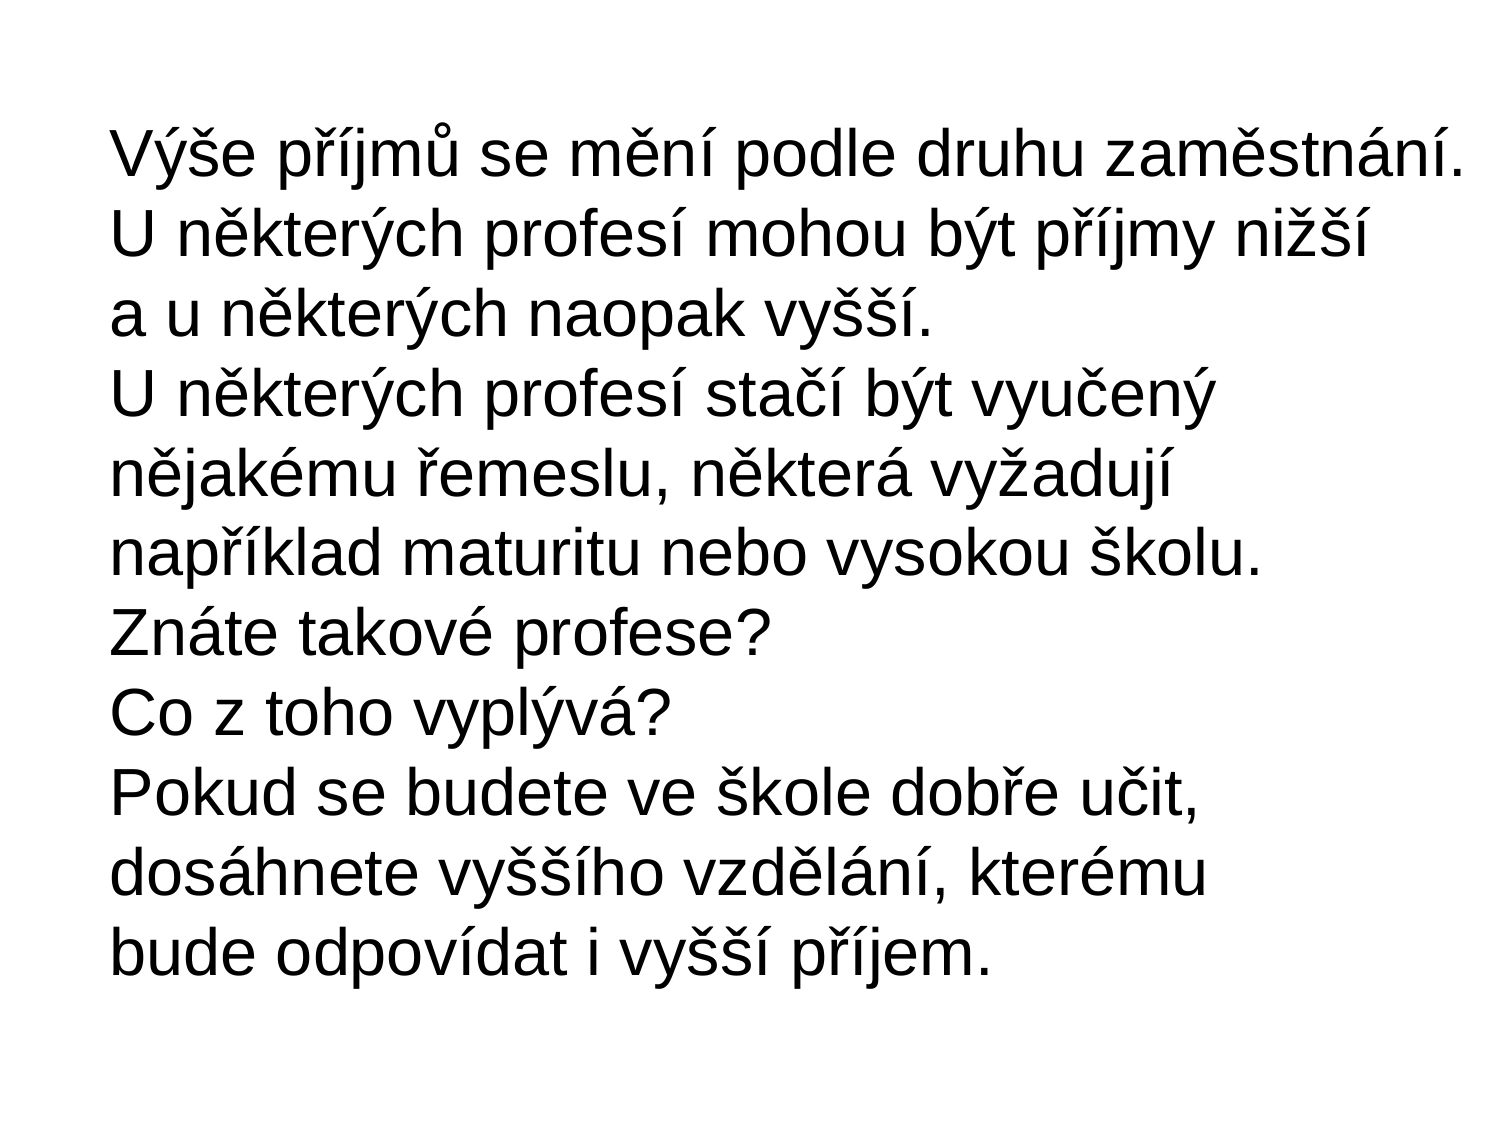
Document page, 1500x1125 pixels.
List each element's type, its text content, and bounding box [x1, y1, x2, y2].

text_box Výše příjmů se mění podle druhu zaměstnání. U některých profesí mohou být příjmy nižší a u některých naopak vyšší. U některých profesí stačí být vyučený nějakému řemeslu, některá vyžadují například maturitu nebo vysokou školu. Znáte takové profese? Co z toho vyplývá? Pokud se budete ve škole dobře učit, dosáhnete vyššího vzdělání, kterému bude odpovídat i vyšší příjem. [94, 101, 1484, 997]
